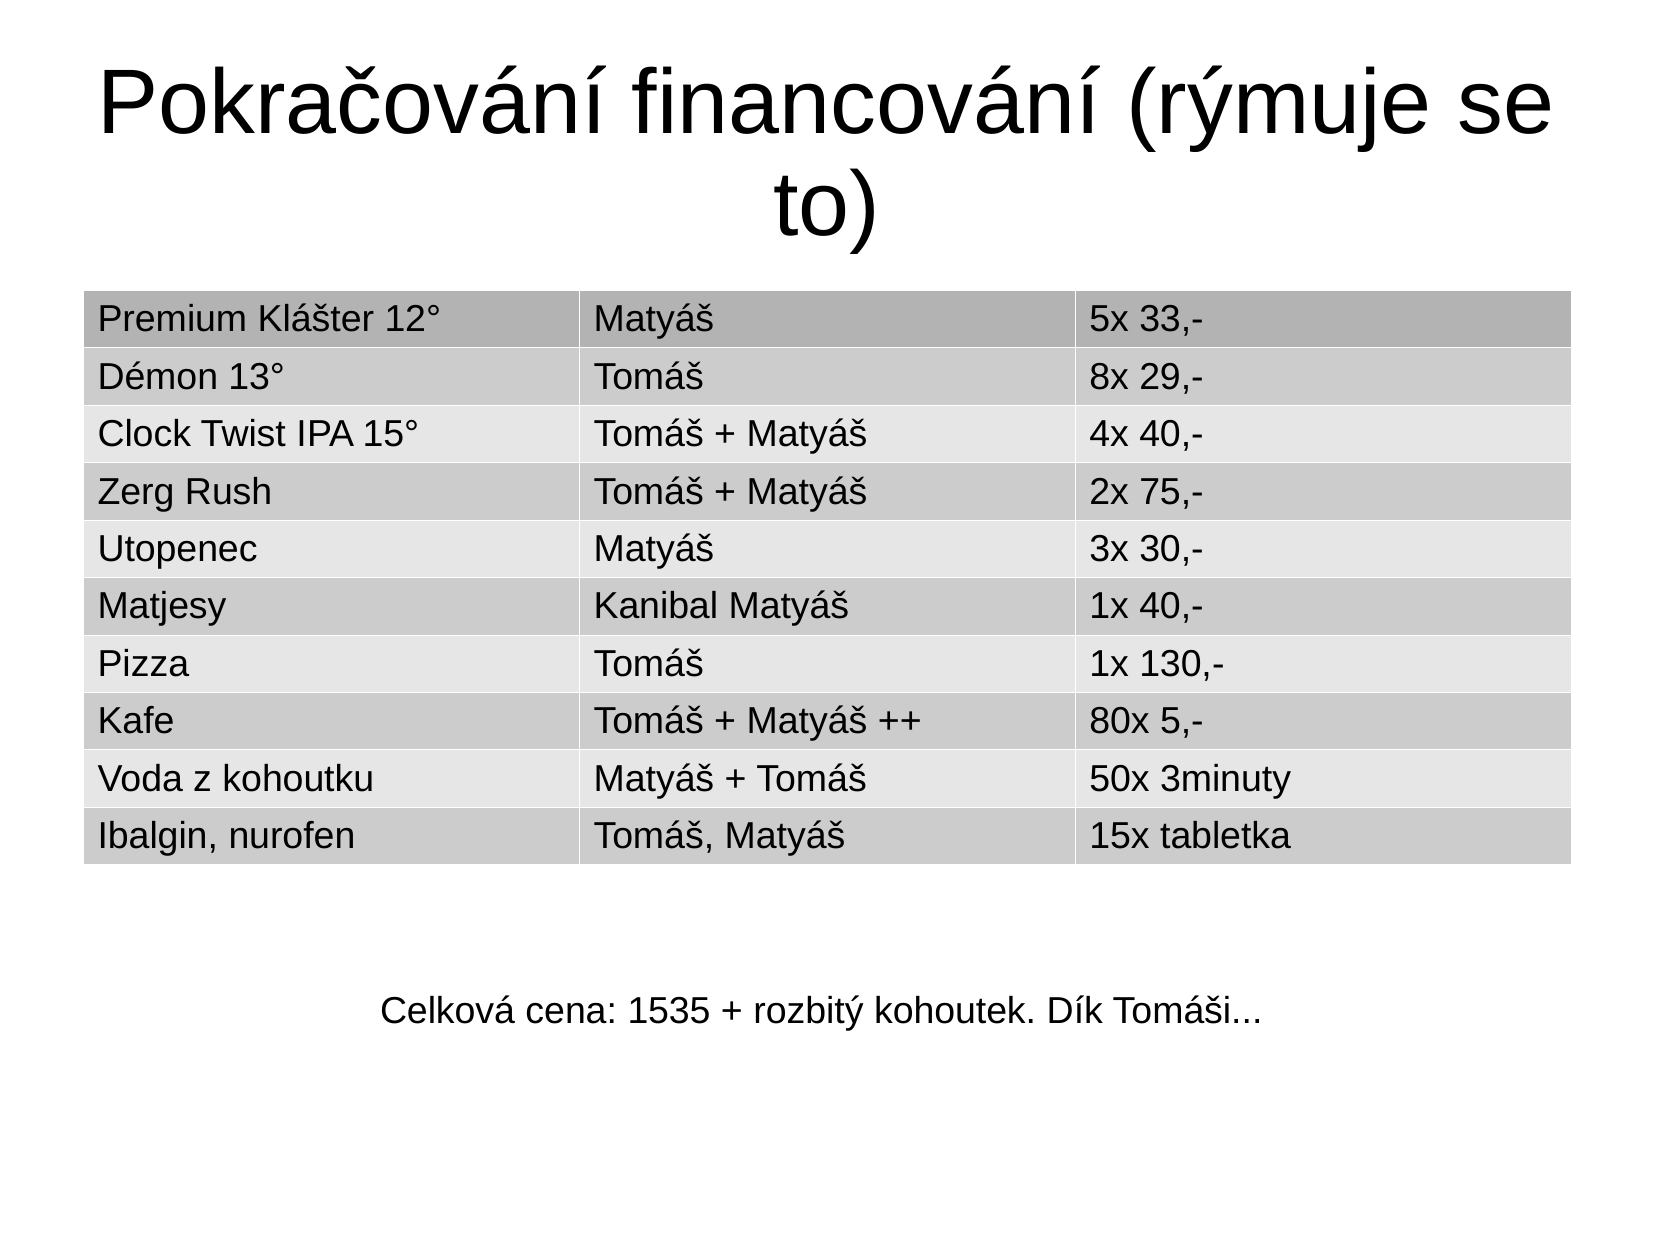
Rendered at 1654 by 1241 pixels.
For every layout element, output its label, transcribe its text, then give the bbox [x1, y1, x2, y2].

table_cell Pizza [84, 636, 579, 692]
table_cell Tomáš [580, 636, 1075, 692]
table_header 5x 33,- [1076, 291, 1571, 347]
table_cell 8x 29,- [1076, 348, 1571, 405]
table_cell Démon 13° [84, 348, 579, 405]
table_cell 80x 5,- [1076, 693, 1571, 749]
table_cell Voda z kohoutku [84, 750, 579, 807]
table_cell Utopenec [84, 521, 579, 577]
table_cell 1x 40,- [1076, 578, 1571, 635]
table_header Matyáš [580, 291, 1075, 347]
table_cell 15x tabletka [1076, 808, 1571, 864]
table_cell Matjesy [84, 578, 579, 635]
text_box Celková cena: 1535 + rozbitý kohoutek. Dík Tomáši... [365, 982, 1289, 1040]
table_cell 2x 75,- [1076, 463, 1571, 520]
table_cell Tomáš [580, 348, 1075, 405]
table_cell Zerg Rush [84, 463, 579, 520]
table_cell Matyáš [580, 521, 1075, 577]
table_cell 4x 40,- [1076, 406, 1571, 462]
table_cell Kanibal Matyáš [580, 578, 1075, 635]
table_cell Tomáš + Matyáš [580, 463, 1075, 520]
table_cell Tomáš + Matyáš ++ [580, 693, 1075, 749]
table_cell 50x 3minuty [1076, 750, 1571, 807]
table_cell Tomáš + Matyáš [580, 406, 1075, 462]
title Pokračování financování (rýmuje se to) [82, 49, 1571, 257]
table_cell Tomáš, Matyáš [580, 808, 1075, 864]
table_cell 3x 30,- [1076, 521, 1571, 577]
table_cell Kafe [84, 693, 579, 749]
table_cell Clock Twist IPA 15° [84, 406, 579, 462]
table_cell Matyáš + Tomáš [580, 750, 1075, 807]
table_cell Ibalgin, nurofen [84, 808, 579, 864]
table_cell 1x 130,- [1076, 636, 1571, 692]
table_header Premium Klášter 12° [84, 291, 579, 347]
